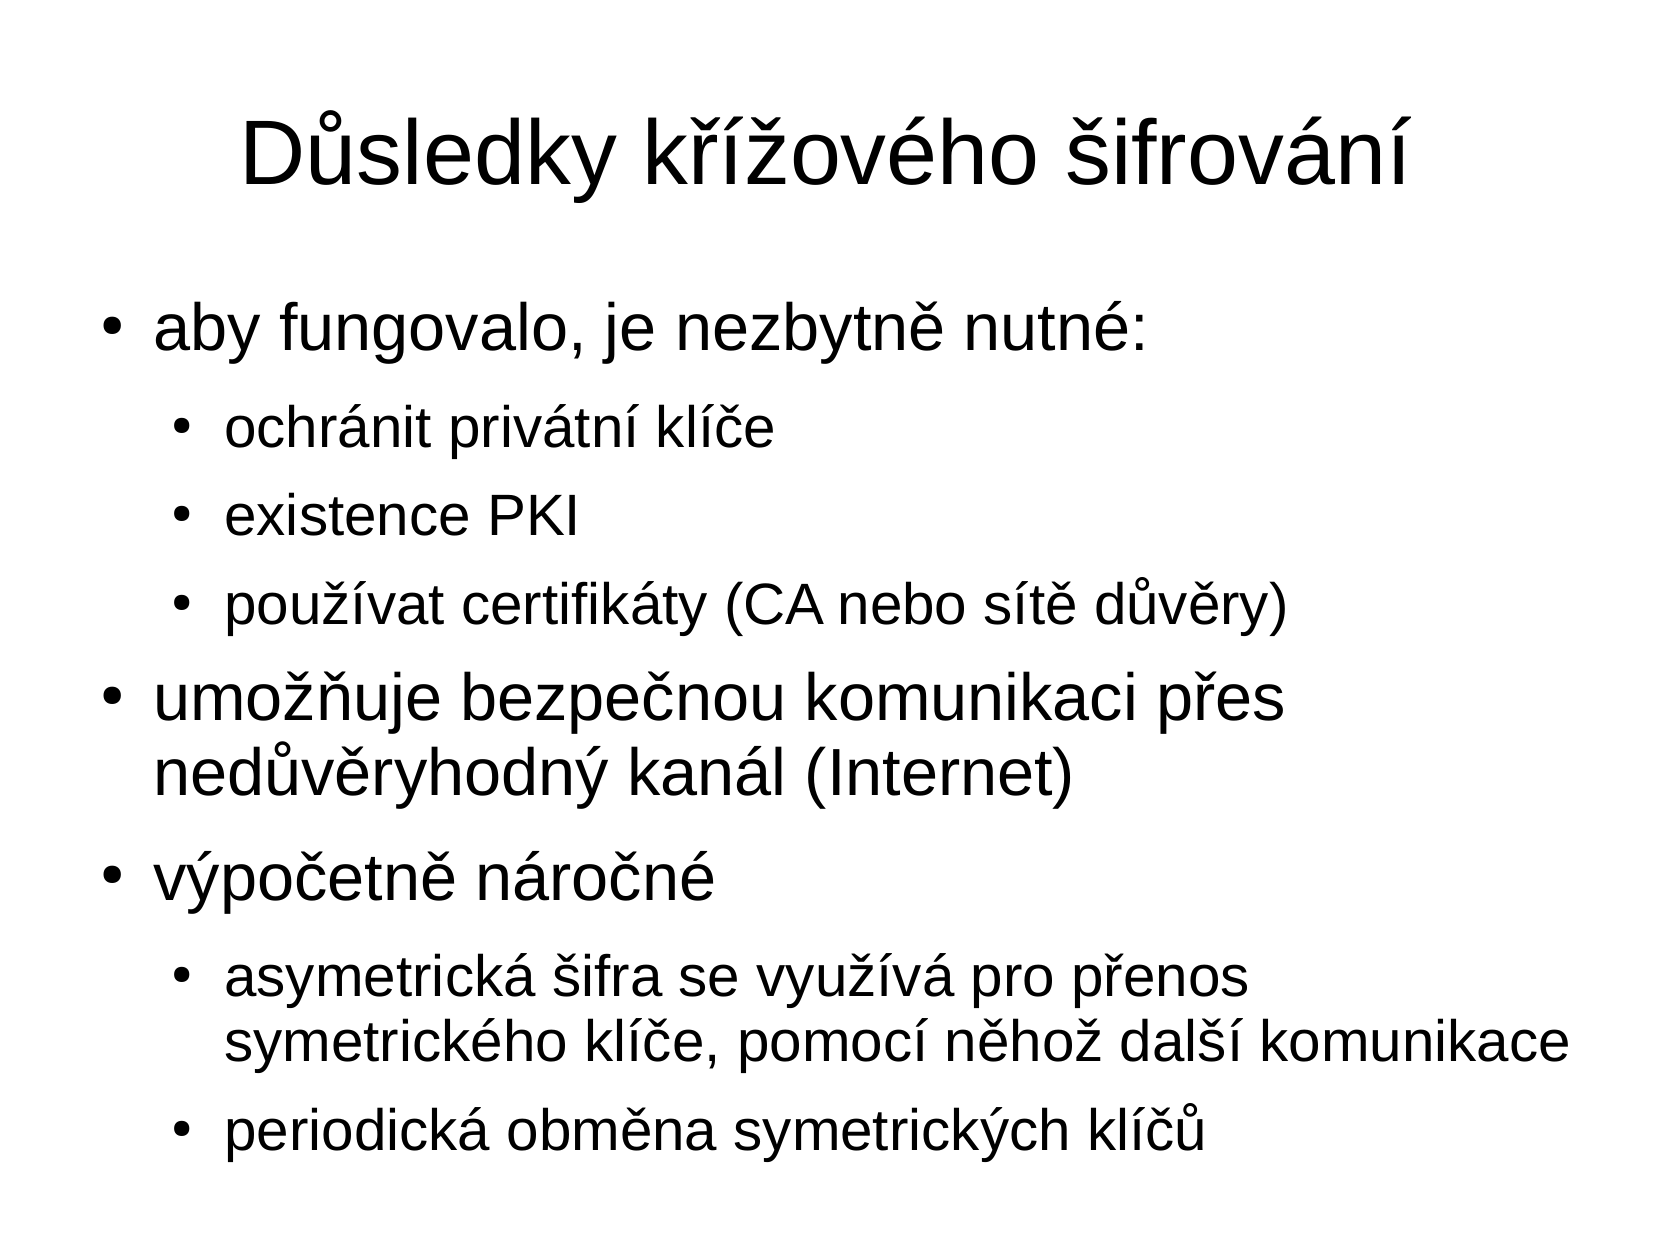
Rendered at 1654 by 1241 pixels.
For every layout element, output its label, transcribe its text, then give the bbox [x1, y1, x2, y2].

title Důsledky křížového šifrování [82, 56, 1571, 250]
list aby fungovalo, je nezbytně nutné: ochránit privátní klíče existence PKI používat certifikáty (CA nebo sítě důvěry) umožňuje bezpečnou komunikaci přes nedůvěryhodný kanál (Internet) výpočetně náročné asymetrická šifra se využívá pro přenos symetrického klíče, pomocí něhož další komunikace periodická obměna symetrických klíčů [82, 290, 1595, 1163]
